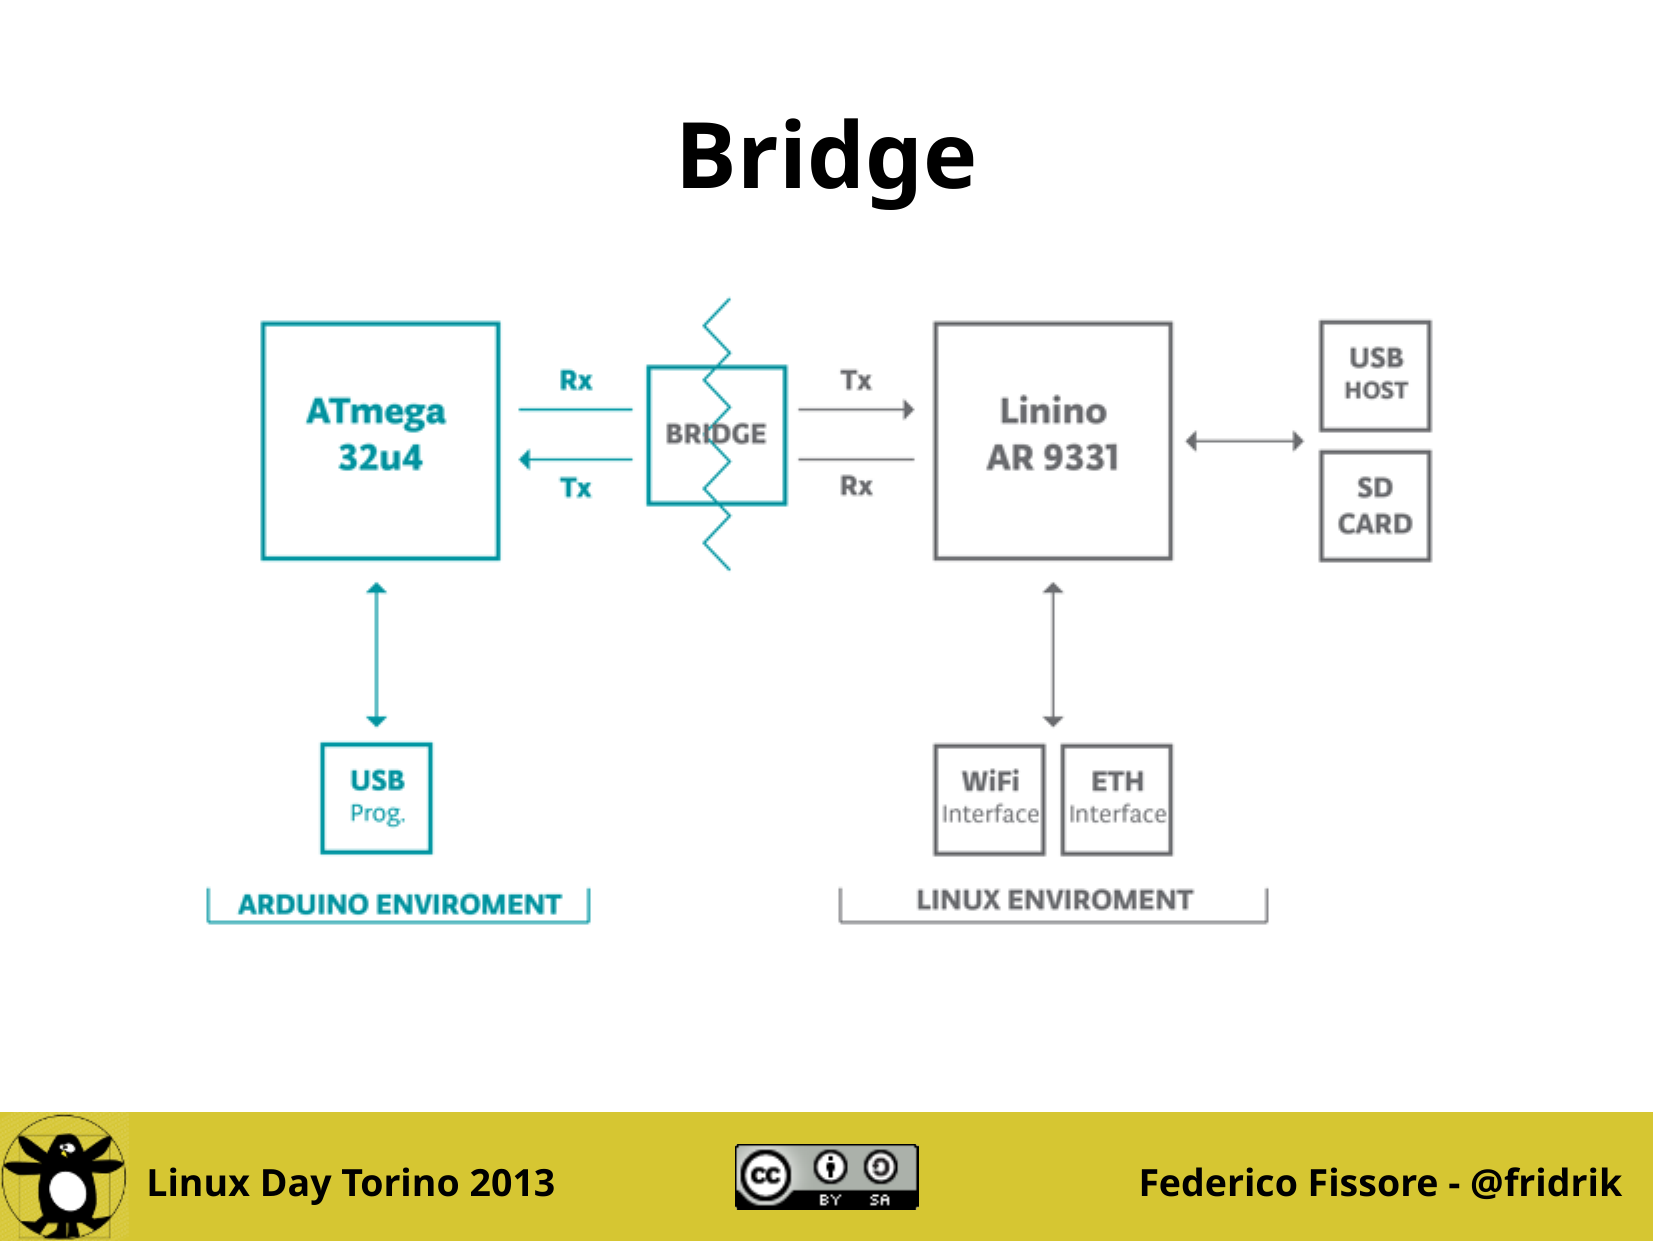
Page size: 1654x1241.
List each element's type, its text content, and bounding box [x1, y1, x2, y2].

text_box Linux Day Torino 2013 [131, 1148, 553, 1206]
title Bridge [82, 49, 1571, 257]
picture [0, 1112, 1653, 1241]
text_box Federico Fissore - @fridrik [1123, 1148, 1627, 1206]
picture [177, 259, 1477, 981]
